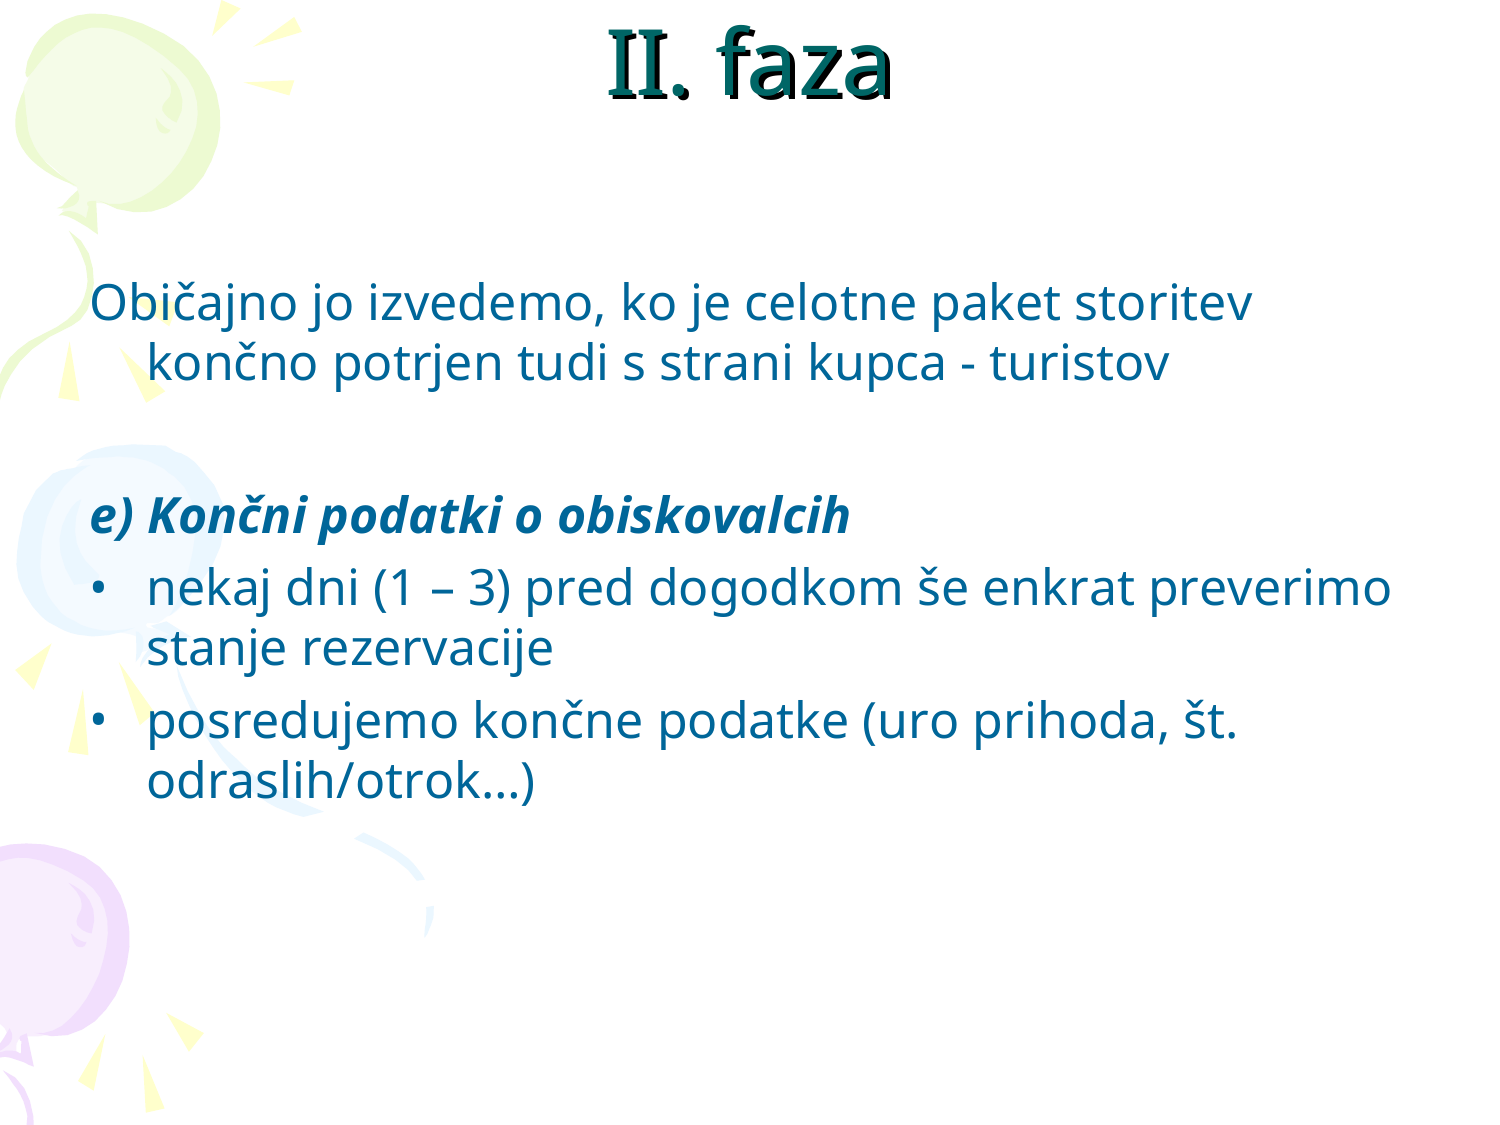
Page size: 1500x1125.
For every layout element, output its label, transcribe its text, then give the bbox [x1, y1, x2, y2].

list Običajno jo izvedemo, ko je celotne paket storitev končno potrjen tudi s strani kupca - turistov e) Končni podatki o obiskovalcih nekaj dni (1 – 3) pred dogodkom še enkrat preverimo stanje rezervacije posredujemo končne podatke (uro prihoda, št. odraslih/otrok…) [75, 262, 1426, 994]
title II. faza [72, 16, 1426, 233]
